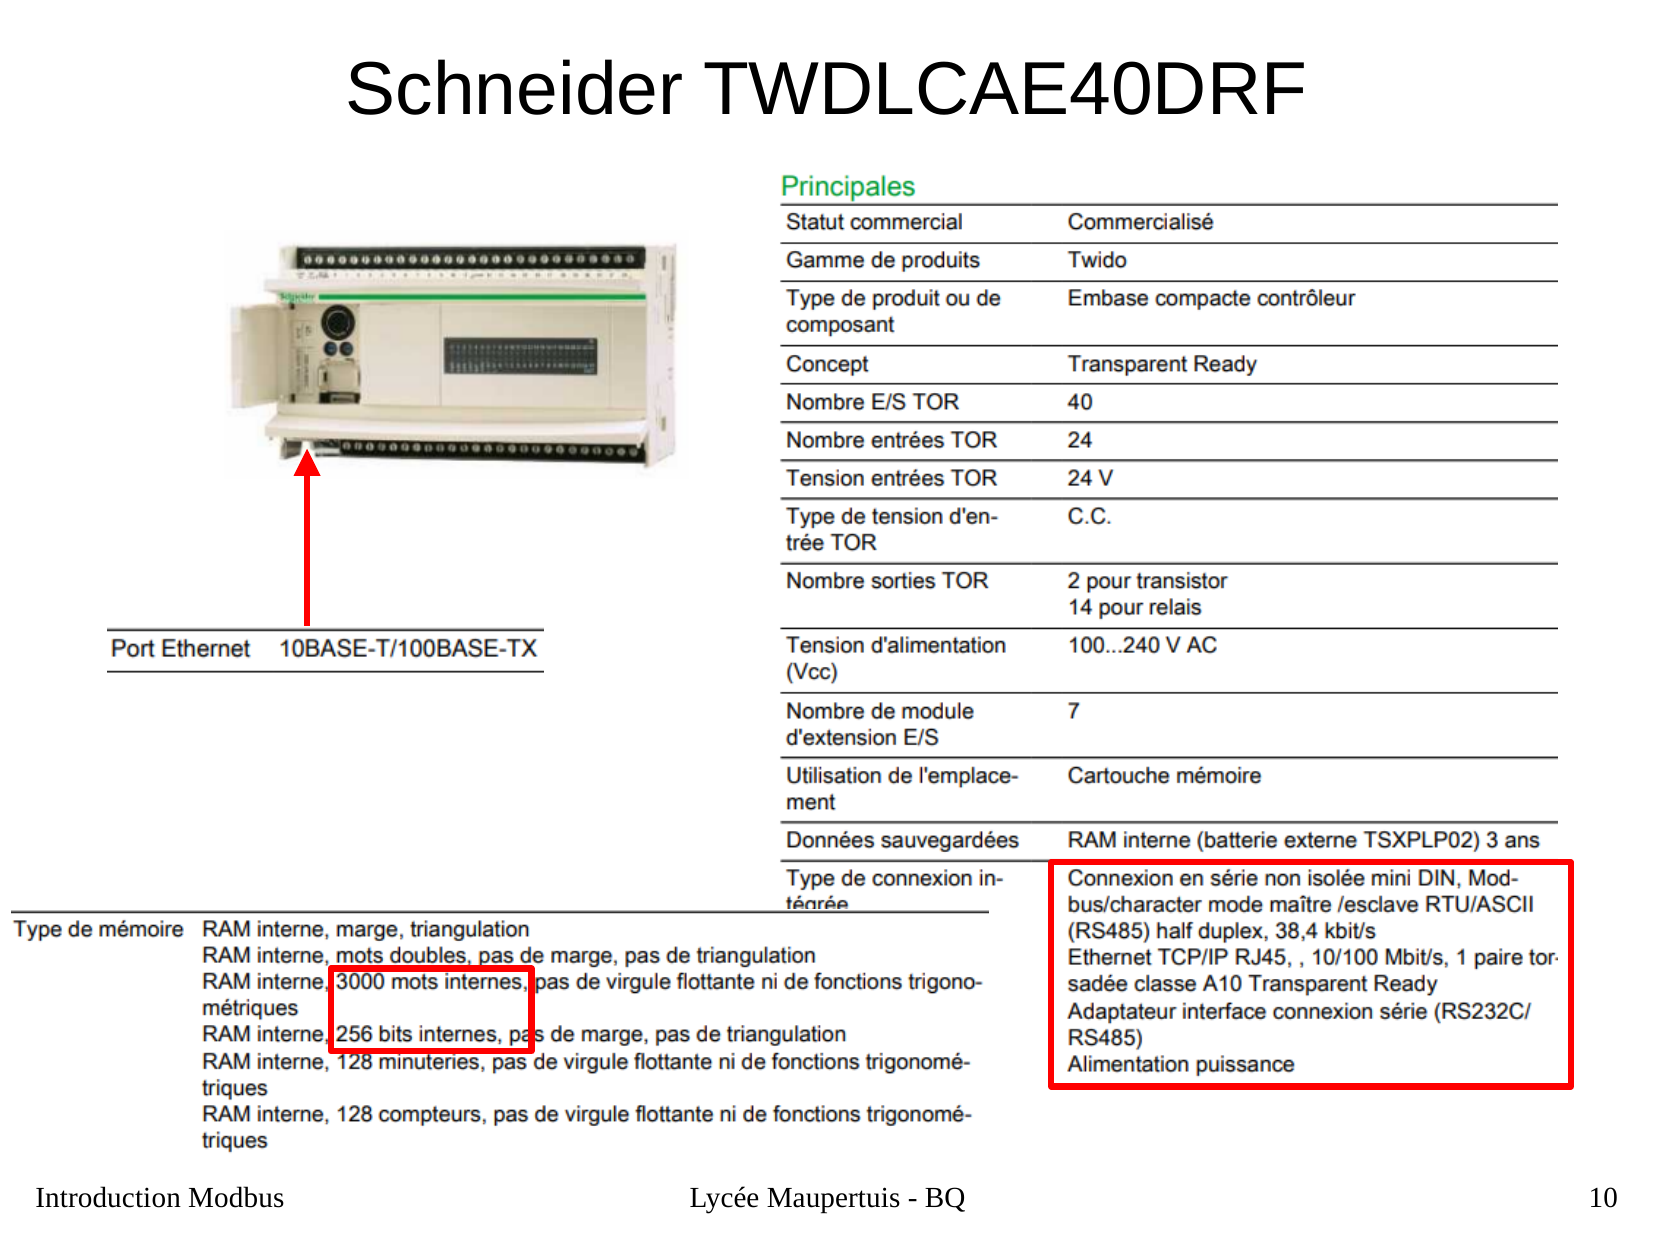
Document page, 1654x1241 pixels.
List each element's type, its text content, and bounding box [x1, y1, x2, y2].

title Schneider TWDLCAE40DRF [35, 35, 1619, 142]
picture [1054, 865, 1558, 1082]
picture [11, 165, 1558, 1158]
